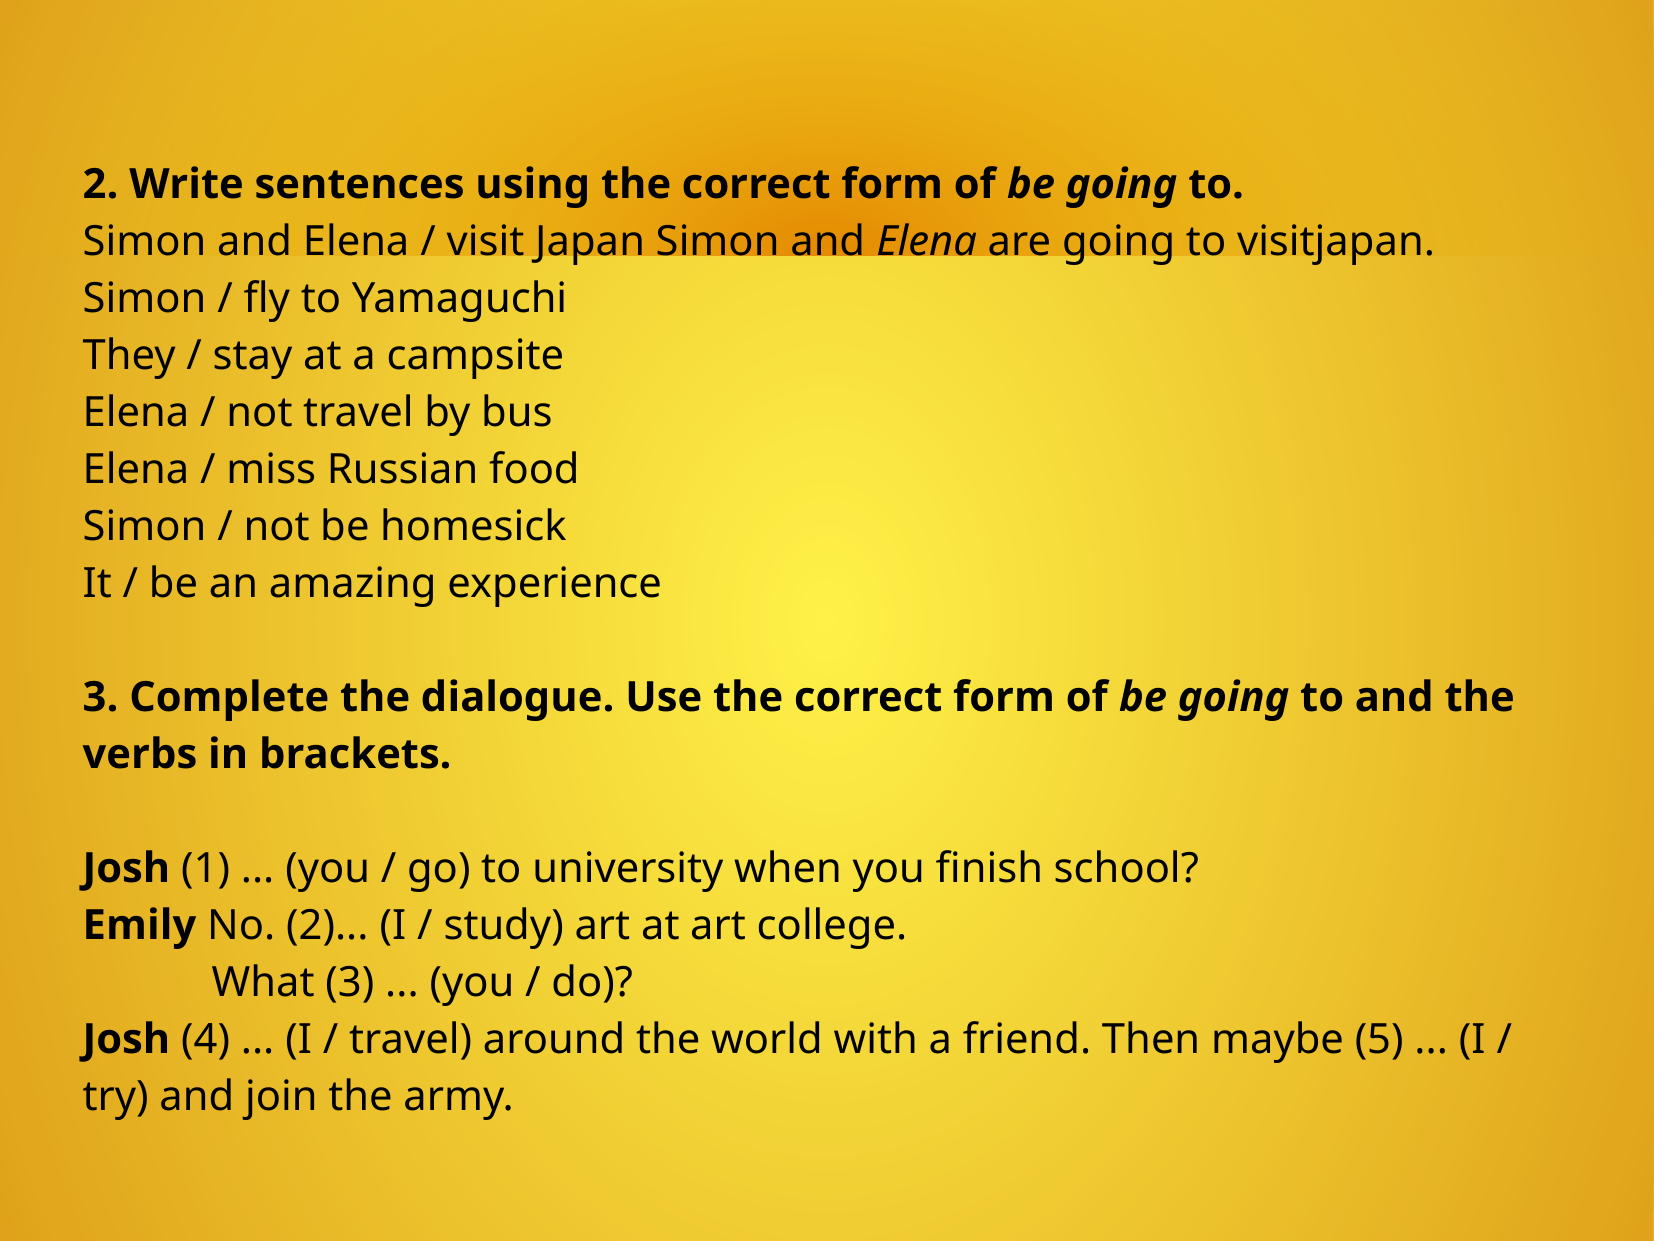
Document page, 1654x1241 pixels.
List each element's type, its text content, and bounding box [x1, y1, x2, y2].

list 2. Write sentences using the correct form of be going to. Simon and Elena / visit Japan Simon and Elena are going to visitjapan. Simon / fly to Yamaguchi They / stay at a campsite Elena / not travel by bus Elena / miss Russian food Simon / not be homesick It / be an amazing experience 3. Complete the dialogue. Use the correct form of be going to and the verbs in brackets. Josh (1) ... (you / go) to university when you finish school? Emily No. (2)... (I / study) art at art college. What (3) ... (you / do)? Josh (4) ... (I / travel) around the world with a friend. Then maybe (5) ... (I / try) and join the army. [82, 153, 1571, 1170]
